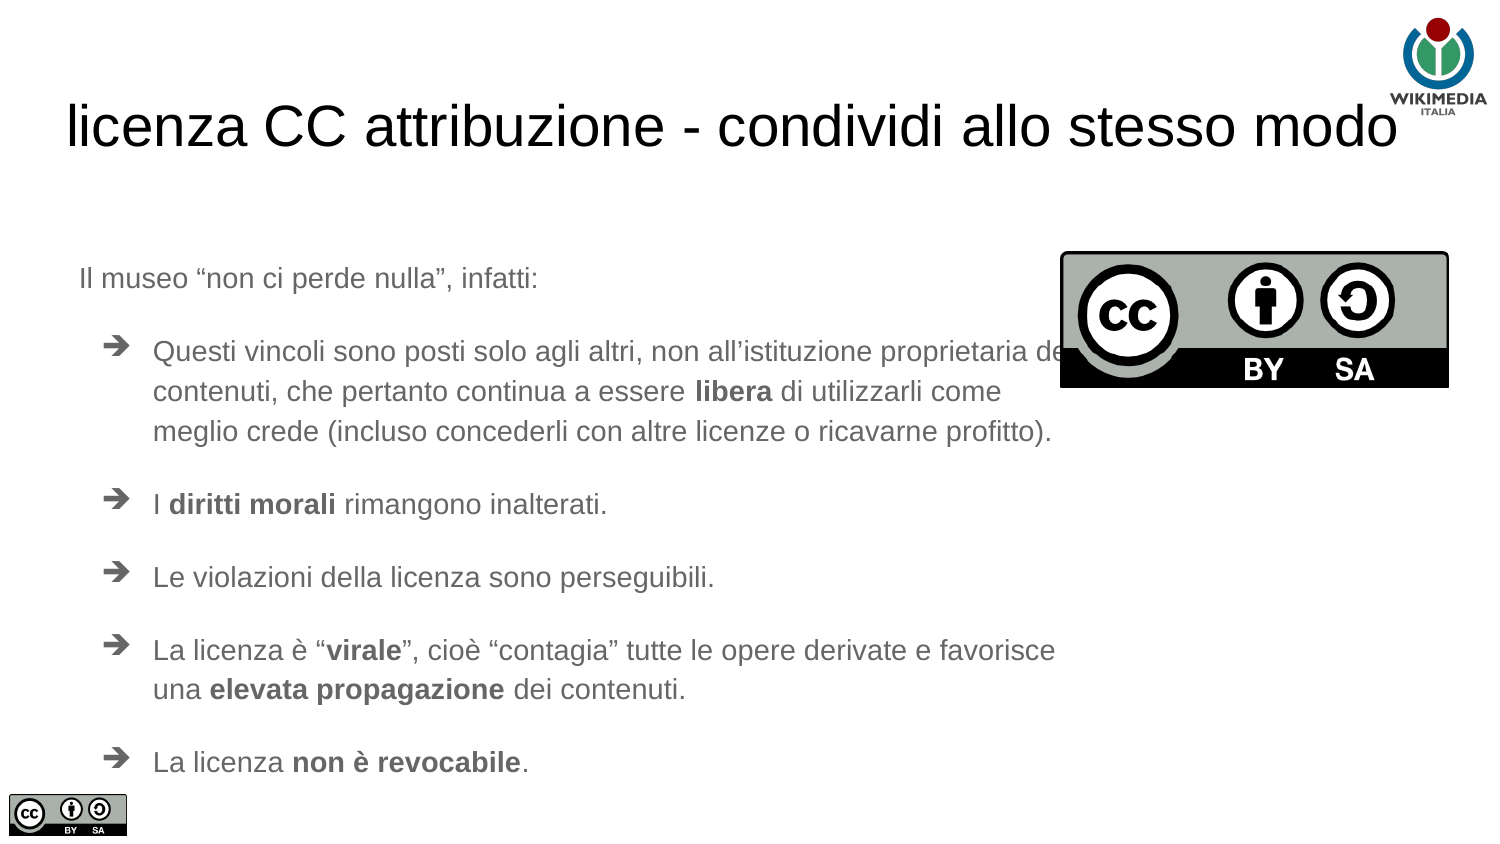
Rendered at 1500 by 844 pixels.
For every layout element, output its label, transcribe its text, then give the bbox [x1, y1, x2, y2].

title licenza CC attribuzione - condividi allo stesso modo [51, 72, 1484, 165]
list Il museo “non ci perde nulla”, infatti: Questi vincoli sono posti solo agli altri, non all’istituzione proprietaria dei contenuti, che pertanto continua a essere libera di utilizzarli come meglio crede (incluso concederli con altre licenze o ricavarne profitto). I diritti morali rimangono inalterati. Le violazioni della licenza sono perseguibili. La licenza è “virale”, cioè “contagia” tutte le opere derivate e favorisce una elevata propagazione dei contenuti. La licenza non è revocabile. [63, 239, 1093, 799]
picture [1389, 17, 1488, 116]
picture [9, 794, 127, 836]
picture [1060, 251, 1449, 388]
